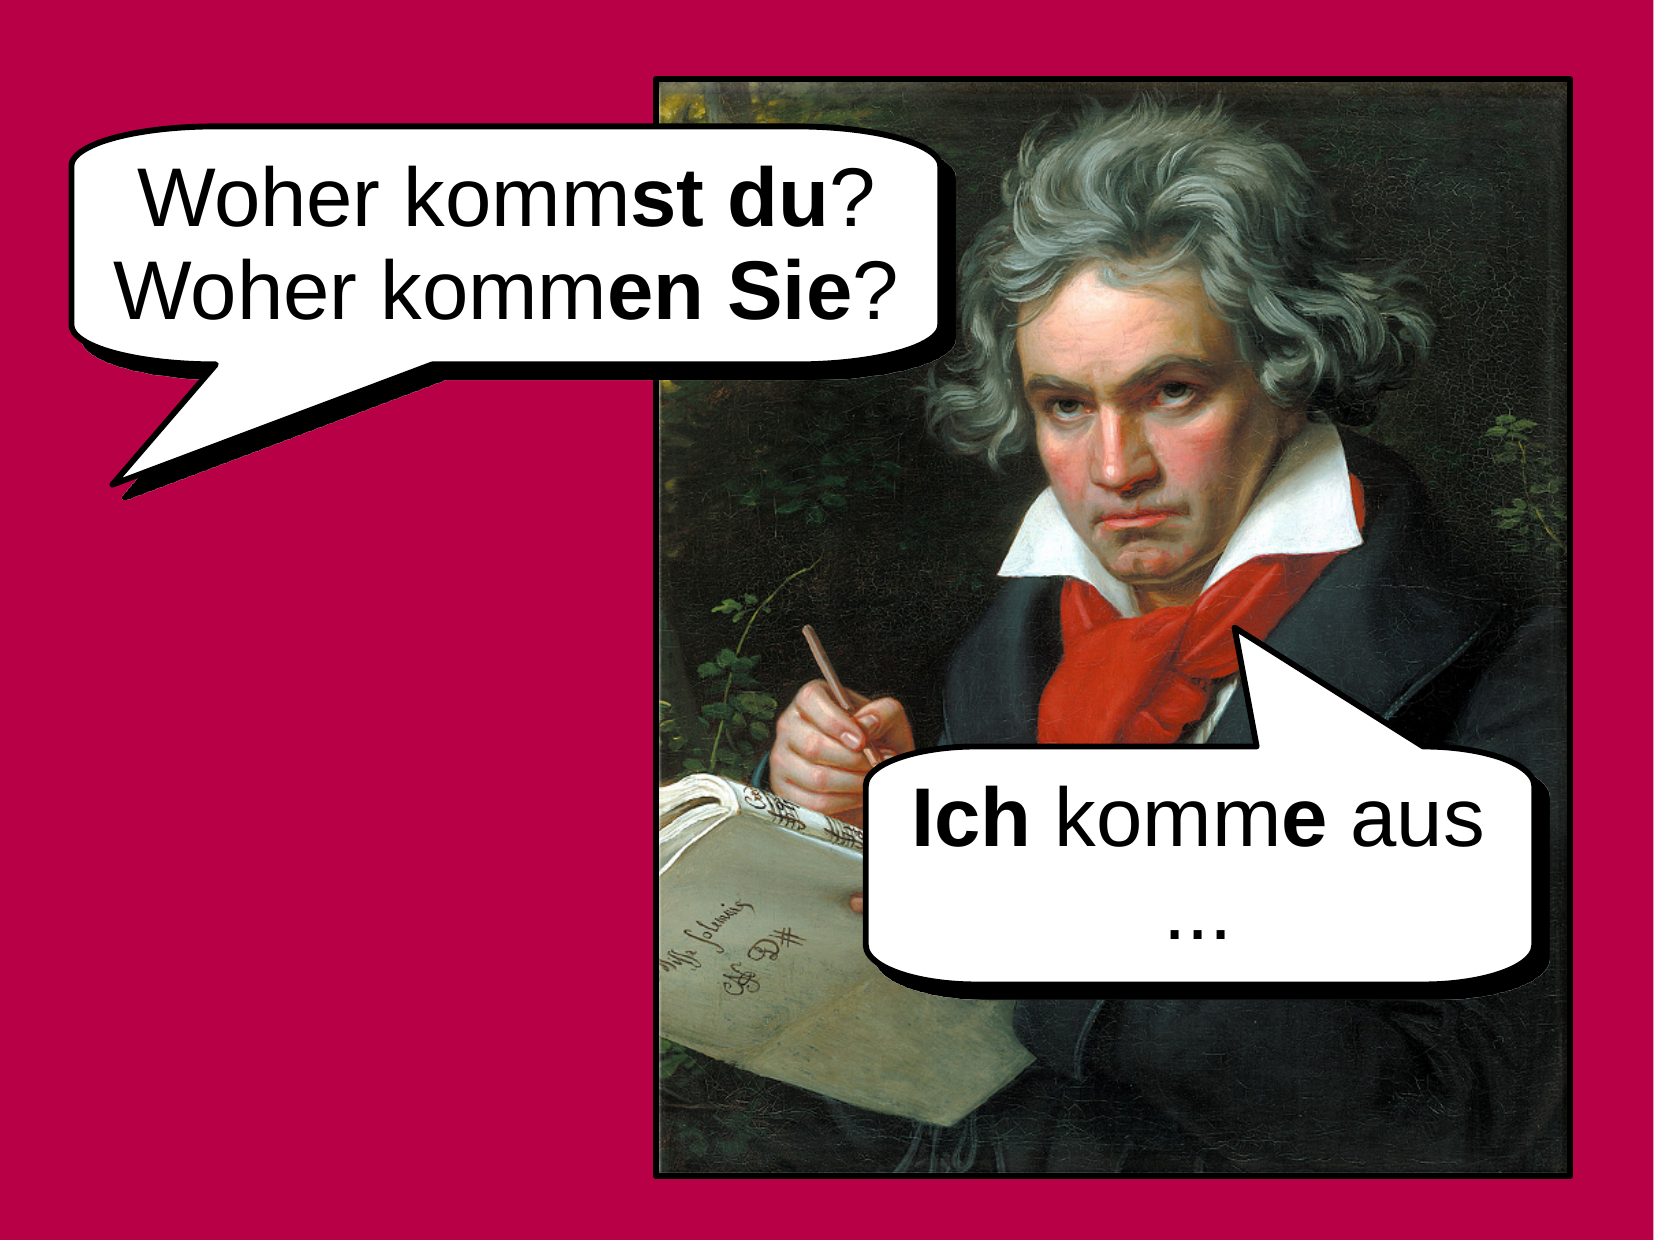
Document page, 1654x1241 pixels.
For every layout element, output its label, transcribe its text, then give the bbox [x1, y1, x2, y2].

text_box Ich komme aus ... [870, 764, 1526, 974]
text_box [901, 974, 1499, 985]
text_box [884, 627, 1516, 764]
text_box Woher kommst du? Woher kommen Sie? [62, 144, 951, 354]
text_box [95, 126, 916, 144]
text_box [865, 775, 870, 956]
picture [659, 82, 1568, 1174]
text_box [112, 354, 894, 485]
text_box [1526, 771, 1535, 960]
